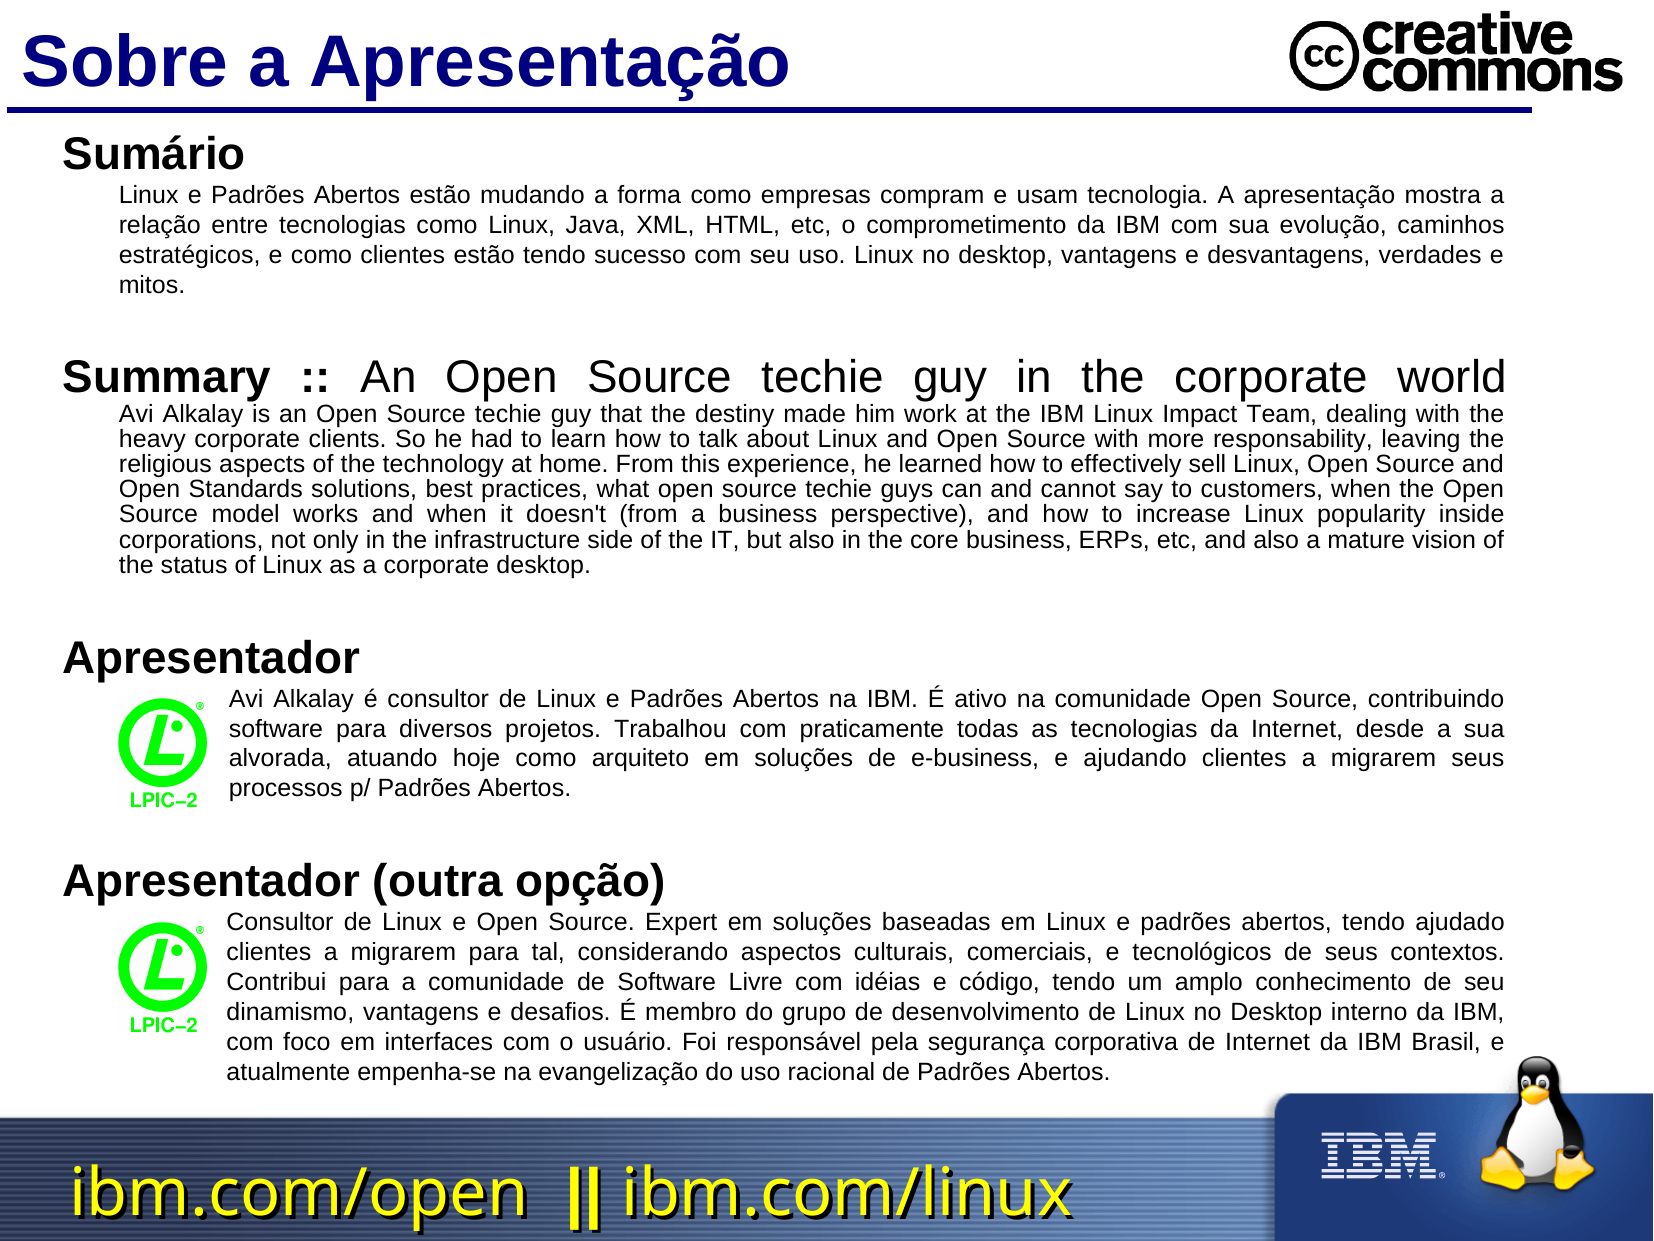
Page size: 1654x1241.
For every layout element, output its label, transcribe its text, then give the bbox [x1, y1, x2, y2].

text_box Sobre a Apresentação [21, 14, 1537, 127]
list Sumário Linux e Padrões Abertos estão mudando a forma como empresas compram e usam tecnologia. A apresentação mostra a relação entre tecnologias como Linux, Java, XML, HTML, etc, o comprometimento da IBM com sua evolução, caminhos estratégicos, e como clientes estão tendo sucesso com seu uso. Linux no desktop, vantagens e desvantagens, verdades e mitos. Summary :: An Open Source techie guy in the corporate world Avi Alkalay is an Open Source techie guy that the destiny made him work at the IBM Linux Impact Team, dealing with the heavy corporate clients. So he had to learn how to talk about Linux and Open Source with more responsability, leaving the religious aspects of the technology at home. From this experience, he learned how to effectively sell Linux, Open Source and Open Standards solutions, best practices, what open source techie guys can and cannot say to customers, when the Open Source model works and when it doesn't (from a business perspective), and how to increase Linux popularity inside corporations, not only in the infrastructure side of the IT, but also in the core business, ERPs, etc, and also a mature vision of the status of Linux as a corporate desktop. Apresentador Avi Alkalay é consultor de Linux e Padrões Abertos na IBM. É ativo na comunidade Open Source, contribuindo software para diversos projetos. Trabalhou com praticamente todas as tecnologias da Internet, desde a sua alvorada, atuando hoje como arquiteto em soluções de e-business, e ajudando clientes a migrarem seus processos p/ Padrões Abertos. Apresentador (outra opção) Consultor de Linux e Open Source. Expert em soluções baseadas em Linux e padrões abertos, tendo ajudado clientes a migrarem para tal, considerando aspectos culturais, comerciais, e tecnológicos de seus contextos. Contribui para a comunidade de Software Livre com idéias e código, tendo um amplo conhecimento de seu dinamismo, vantagens e desafios. É membro do grupo de desenvolvimento de Linux no Desktop interno da IBM, com foco em interfaces com o usuário. Foi responsável pela segurança corporativa de Internet da IBM Brasil, e atualmente empenha-se na evangelização do uso racional de Padrões Abertos. [62, 132, 1508, 1095]
picture [117, 697, 208, 808]
picture [117, 921, 208, 1033]
picture [0, 1055, 1653, 1241]
picture [1283, 5, 1630, 97]
